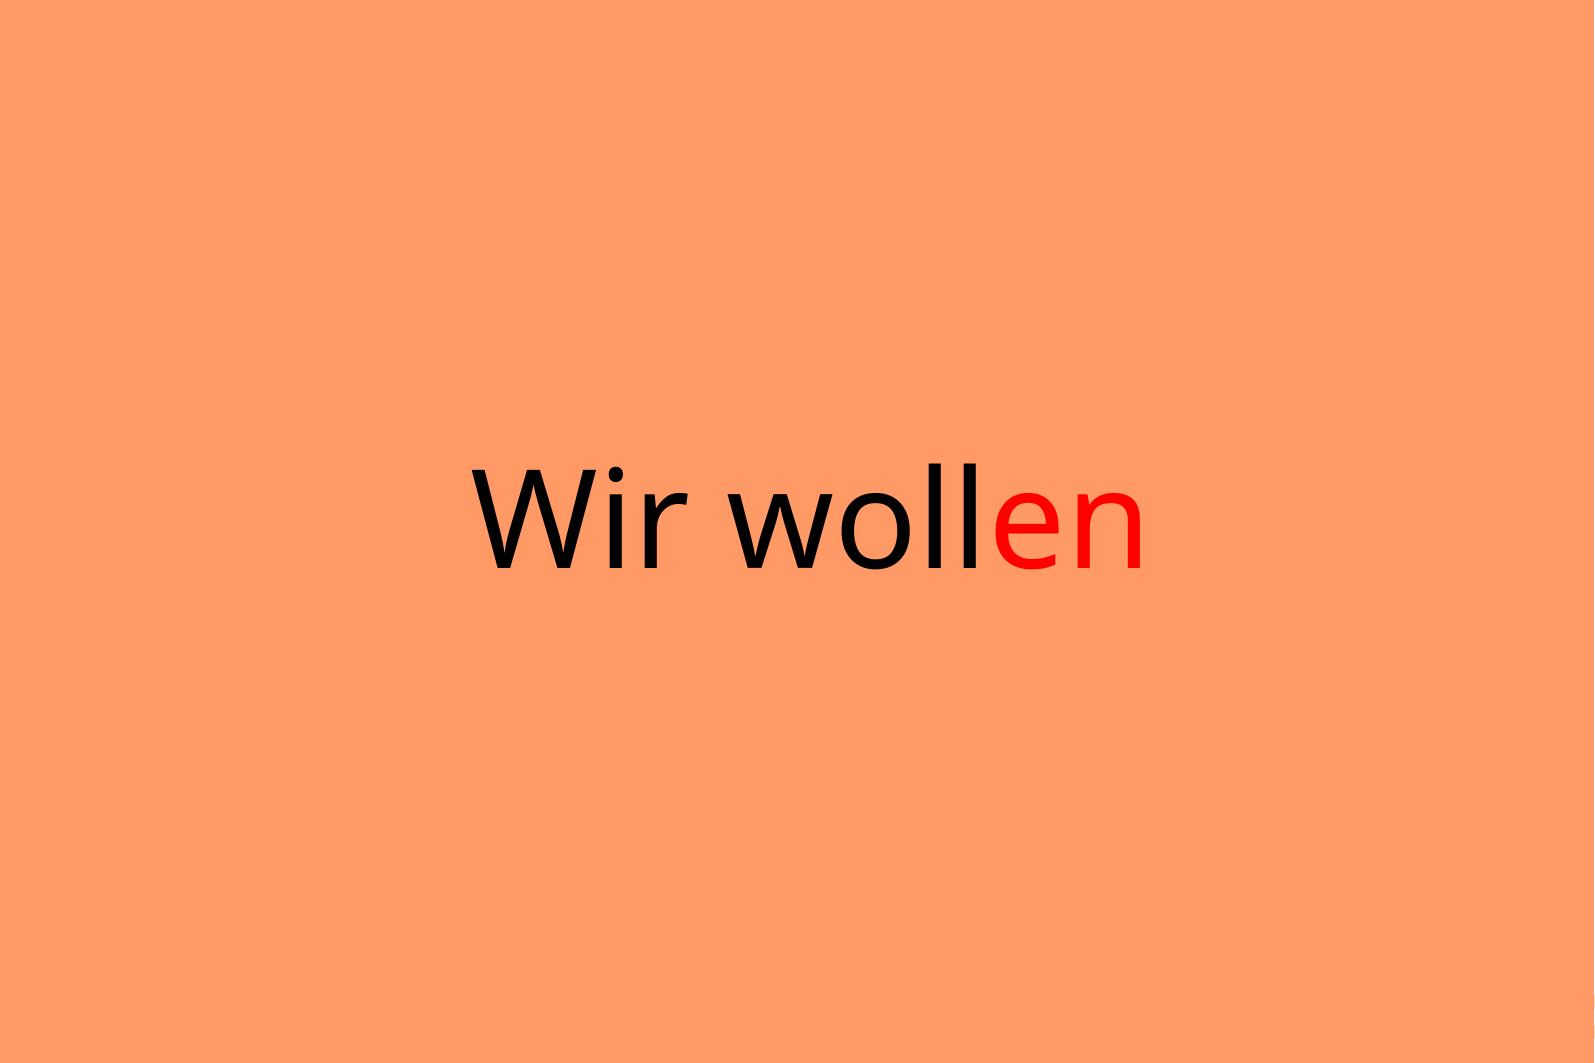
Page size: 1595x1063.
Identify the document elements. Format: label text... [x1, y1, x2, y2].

subtitle Wir wollen [117, 59, 1505, 971]
